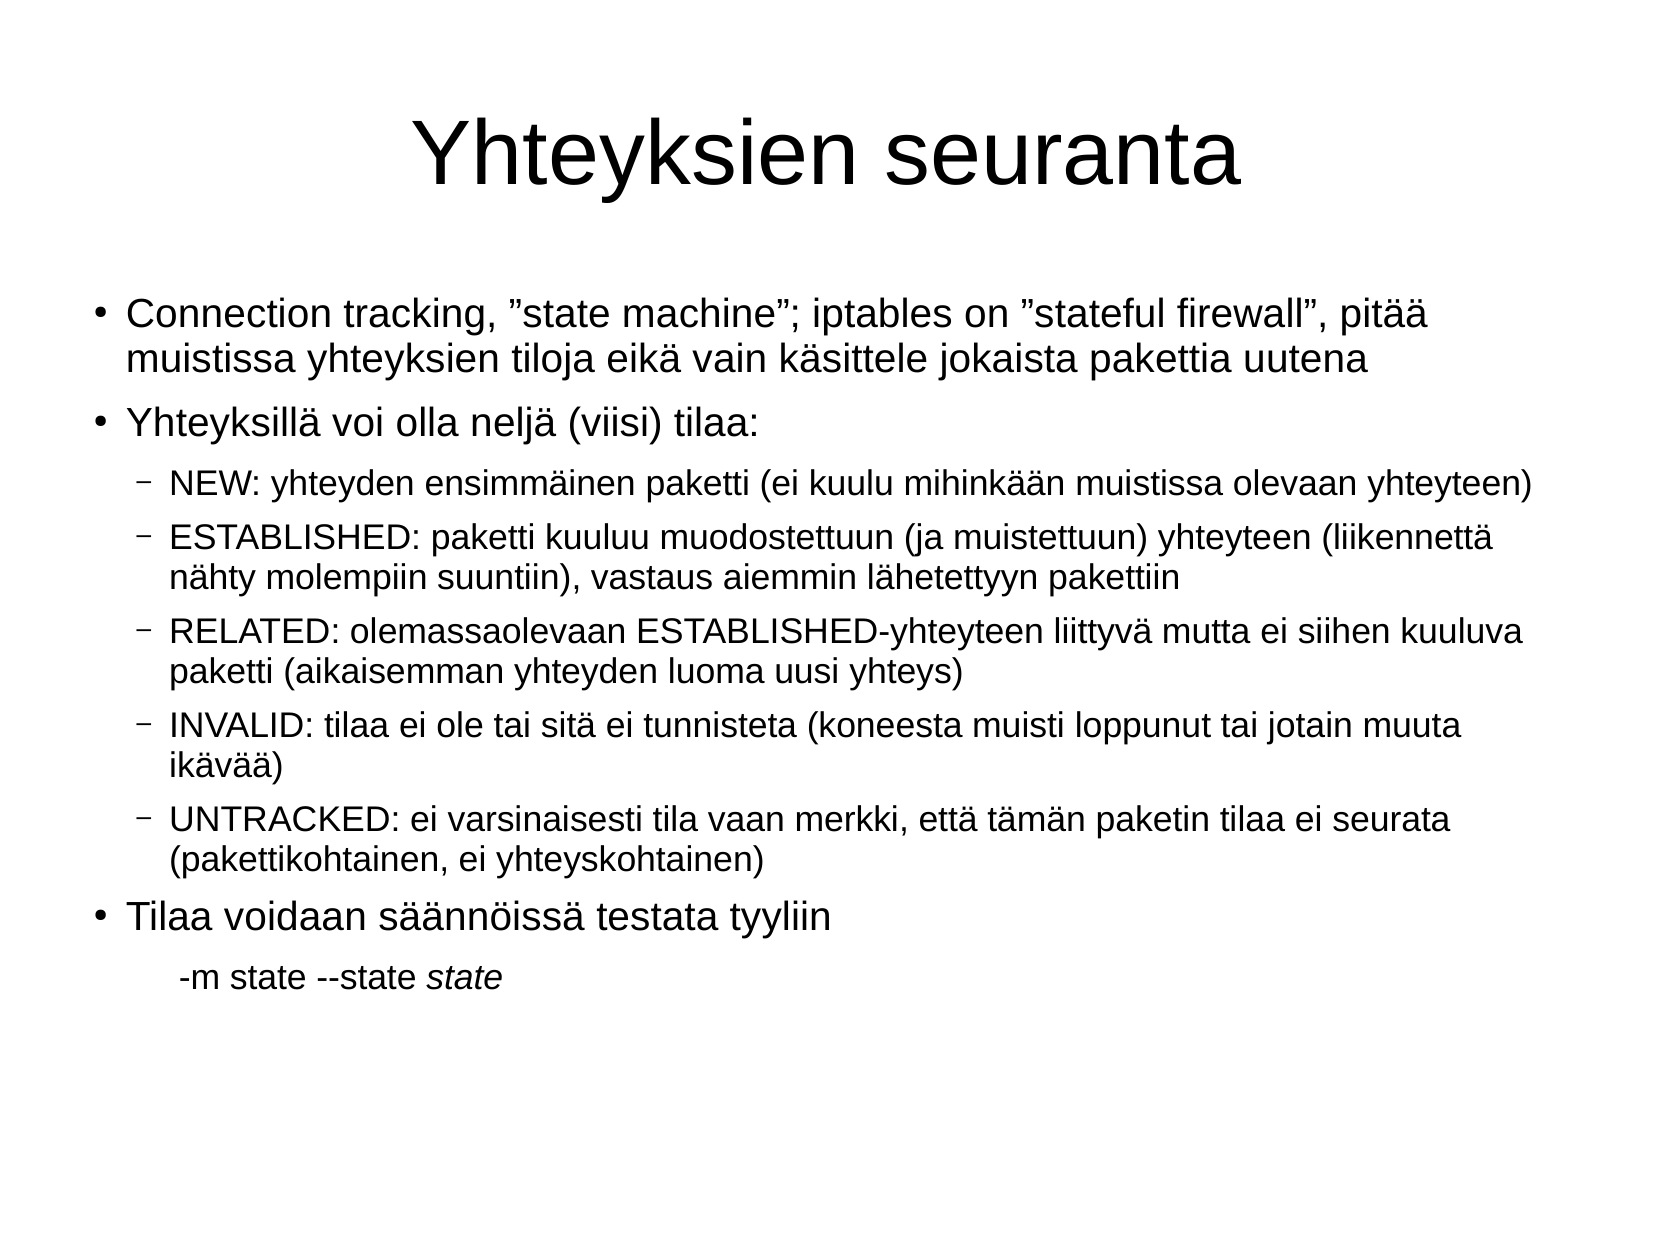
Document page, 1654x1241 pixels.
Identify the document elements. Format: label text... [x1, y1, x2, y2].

title Yhteyksien seuranta [82, 49, 1571, 257]
list Connection tracking, ”state machine”; iptables on ”stateful firewall”, pitää muistissa yhteyksien tiloja eikä vain käsittele jokaista pakettia uutena Yhteyksillä voi olla neljä (viisi) tilaa: NEW: yhteyden ensimmäinen paketti (ei kuulu mihinkään muistissa olevaan yhteyteen) ESTABLISHED: paketti kuuluu muodostettuun (ja muistettuun) yhteyteen (liikennettä nähty molempiin suuntiin), vastaus aiemmin lähetettyyn pakettiin RELATED: olemassaolevaan ESTABLISHED-yhteyteen liittyvä mutta ei siihen kuuluva paketti (aikaisemman yhteyden luoma uusi yhteys) INVALID: tilaa ei ole tai sitä ei tunnisteta (koneesta muisti loppunut tai jotain muuta ikävää) UNTRACKED: ei varsinaisesti tila vaan merkki, että tämän paketin tilaa ei seurata (pakettikohtainen, ei yhteyskohtainen) Tilaa voidaan säännöissä testata tyyliin -m state --state state [82, 290, 1571, 1010]
